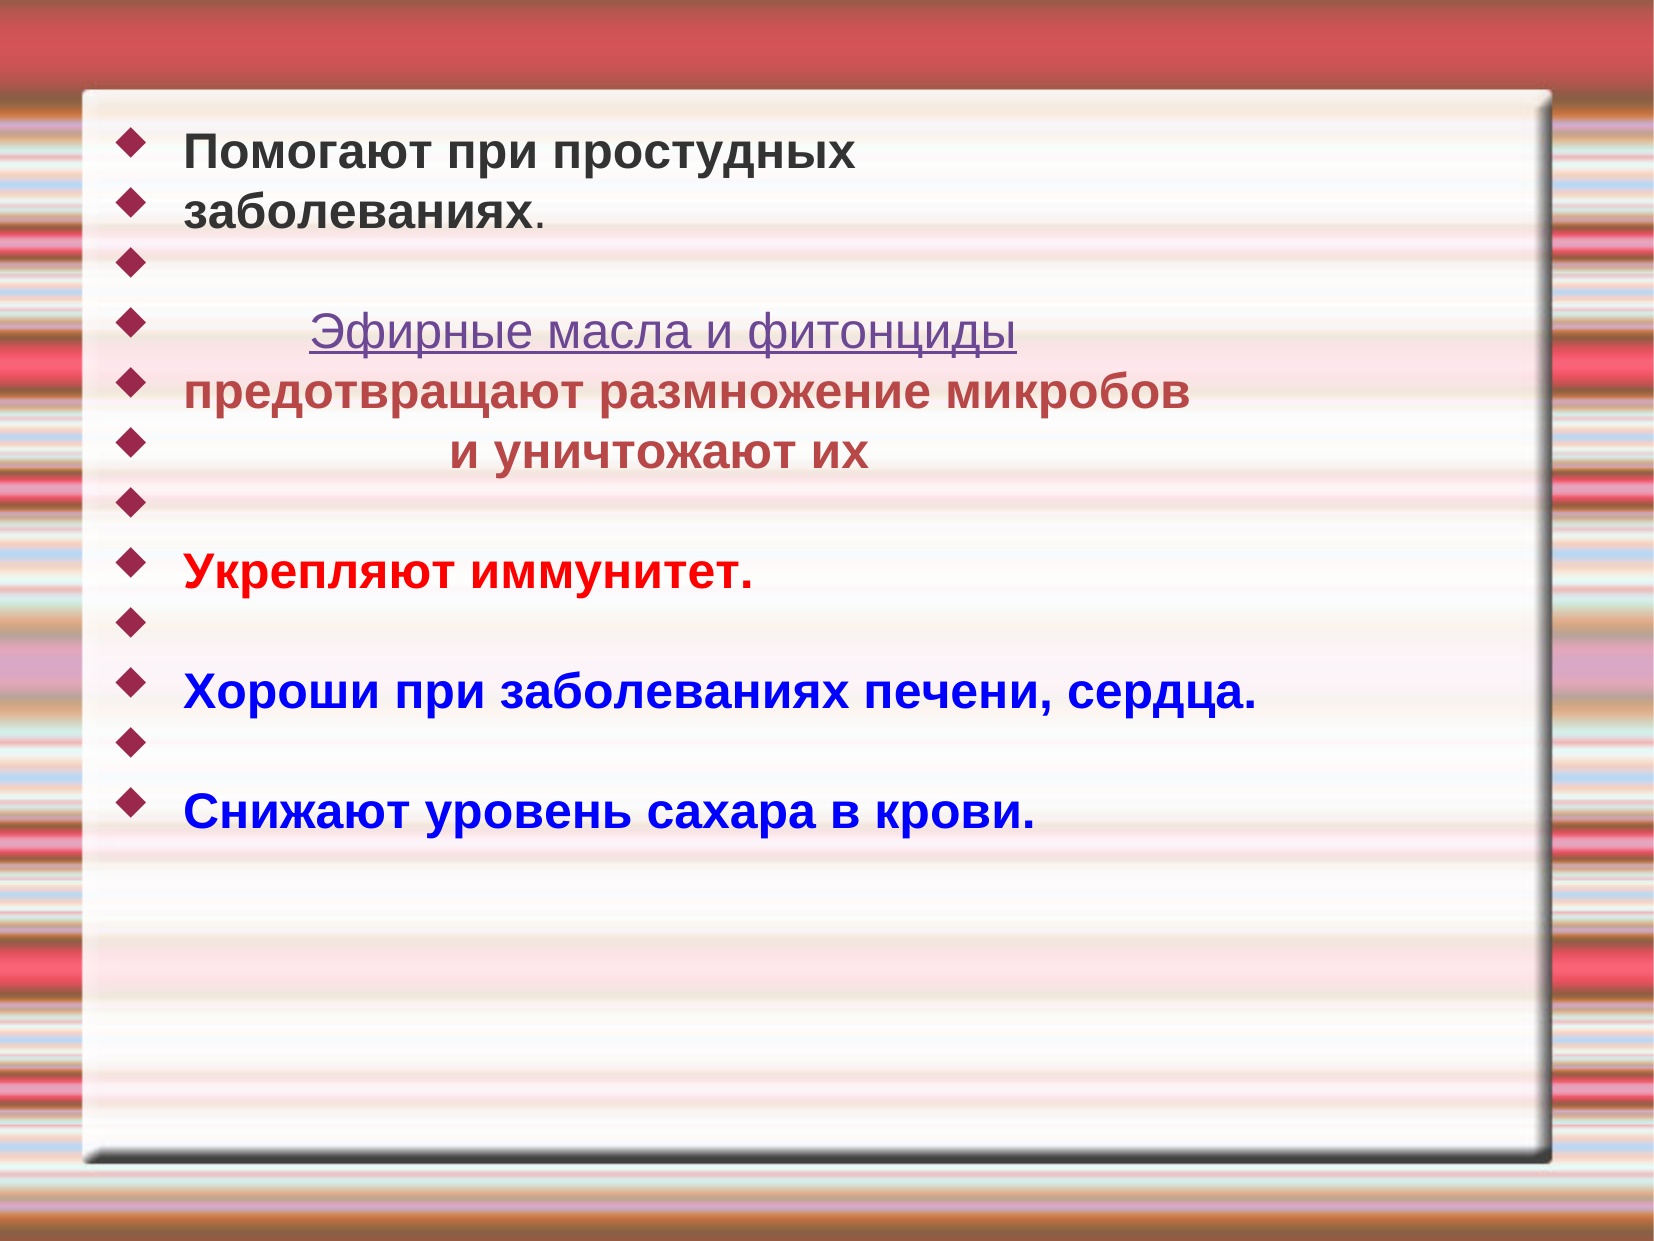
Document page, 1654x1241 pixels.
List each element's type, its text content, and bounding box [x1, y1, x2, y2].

list Помогают при простудных заболеваниях. Эфирные масла и фитонциды предотвращают размножение микробов и уничтожают их Укрепляют иммунитет. Хороши при заболеваниях печени, сердца. Снижают уровень сахара в крови. [88, 118, 1536, 1147]
